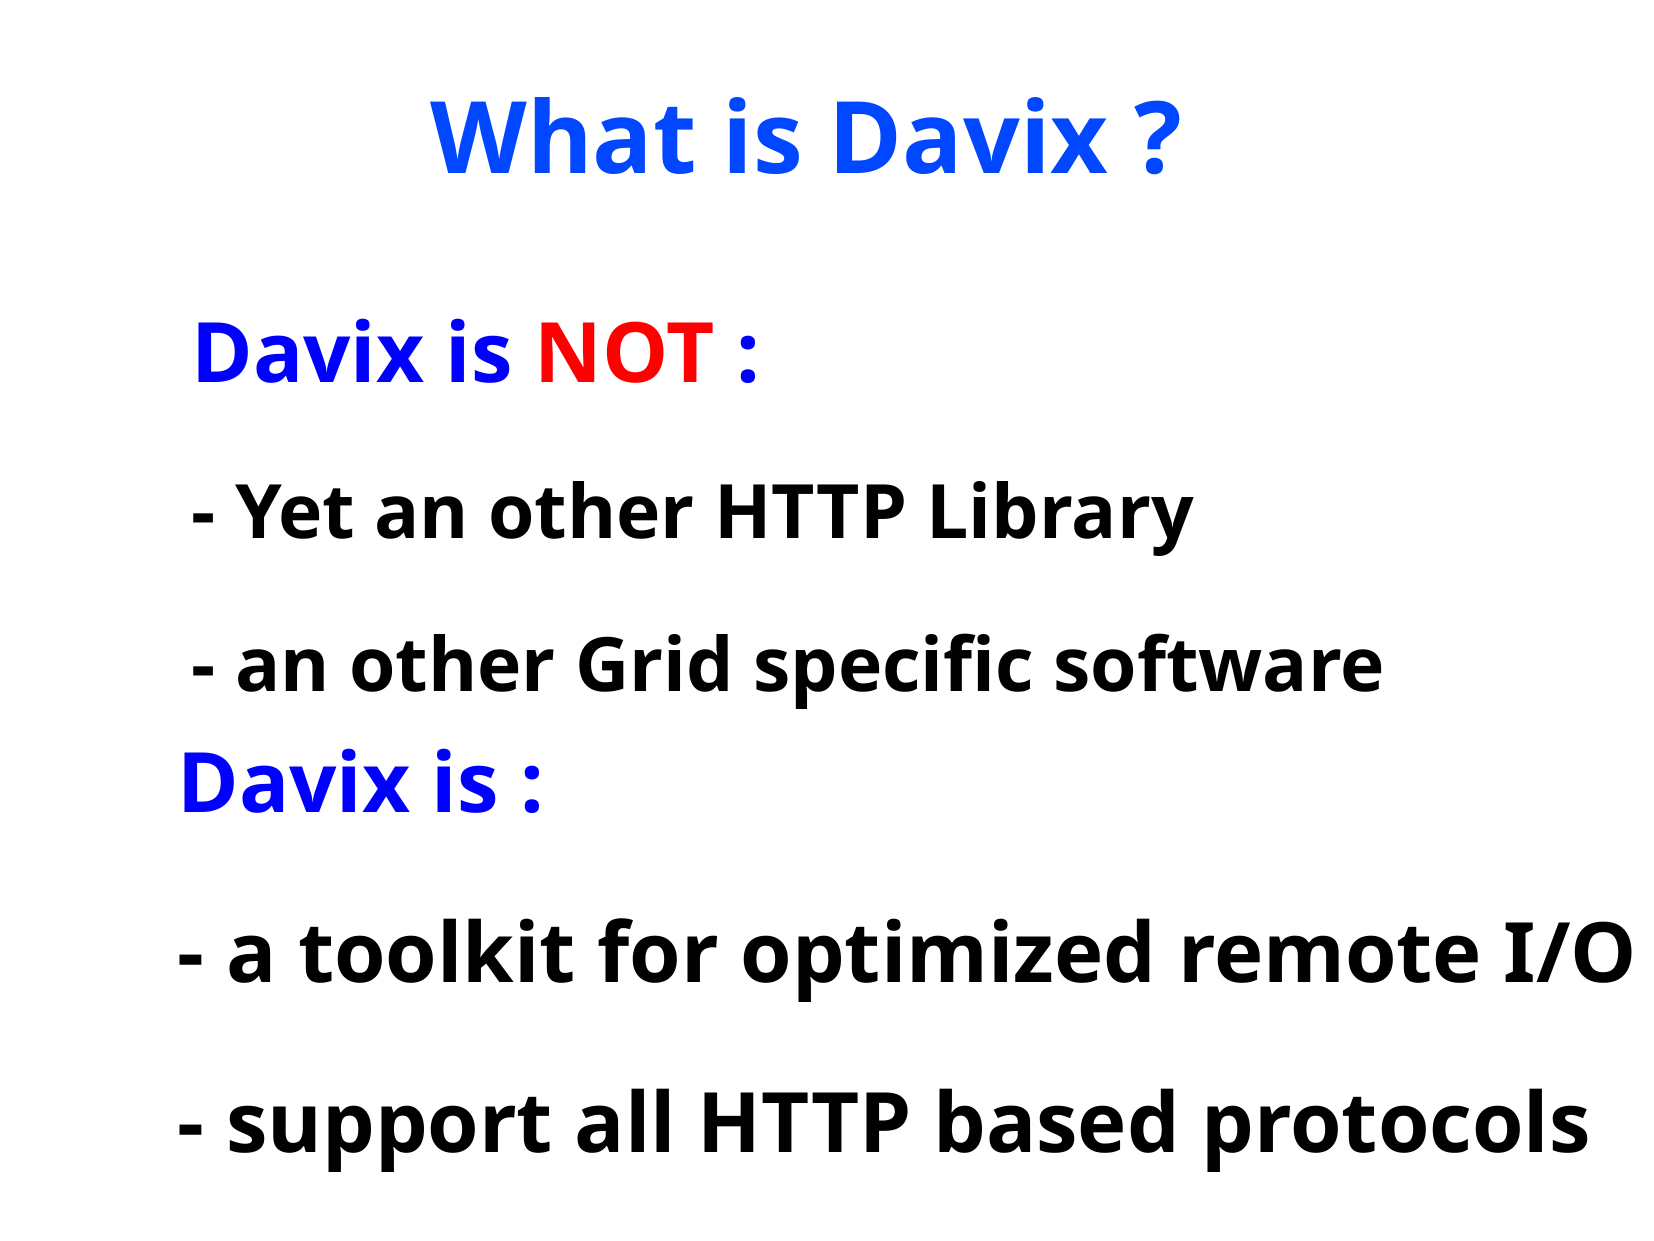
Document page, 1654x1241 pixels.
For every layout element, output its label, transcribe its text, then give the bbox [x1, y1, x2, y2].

text_box Davix is NOT : - Yet an other HTTP Library - an other Grid specific software [177, 229, 1453, 615]
text_box What is Davix ? [401, 59, 1264, 194]
text_box Davix is : - a toolkit for optimized remote I/O - support all HTTP based protocols → S3 / WebDav / (CDMI ? ) [163, 659, 1654, 1224]
